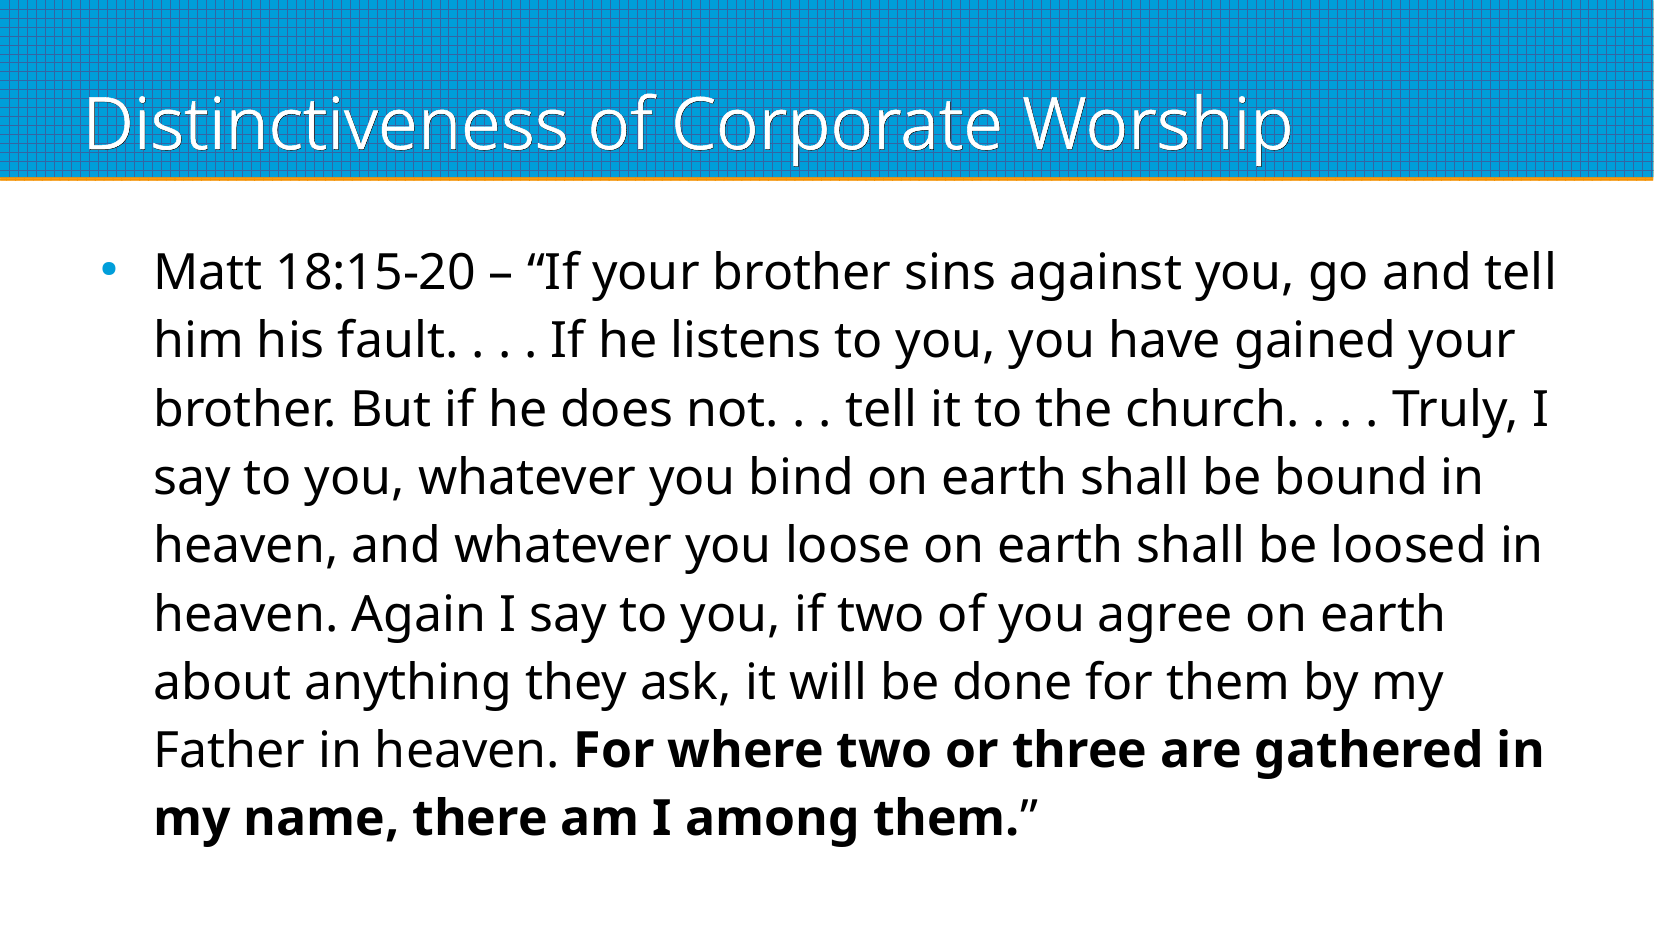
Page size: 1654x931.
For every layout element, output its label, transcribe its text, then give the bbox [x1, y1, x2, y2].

title Distinctiveness of Corporate Worship [82, 14, 1571, 171]
list Matt 18:15-20 – “If your brother sins against you, go and tell him his fault. . . . If he listens to you, you have gained your brother. But if he does not. . . tell it to the church. . . . Truly, I say to you, whatever you bind on earth shall be bound in heaven, and whatever you loose on earth shall be loosed in heaven. Again I say to you, if two of you agree on earth about anything they ask, it will be done for them by my Father in heaven. For where two or three are gathered in my name, there am I among them.” [82, 236, 1563, 863]
